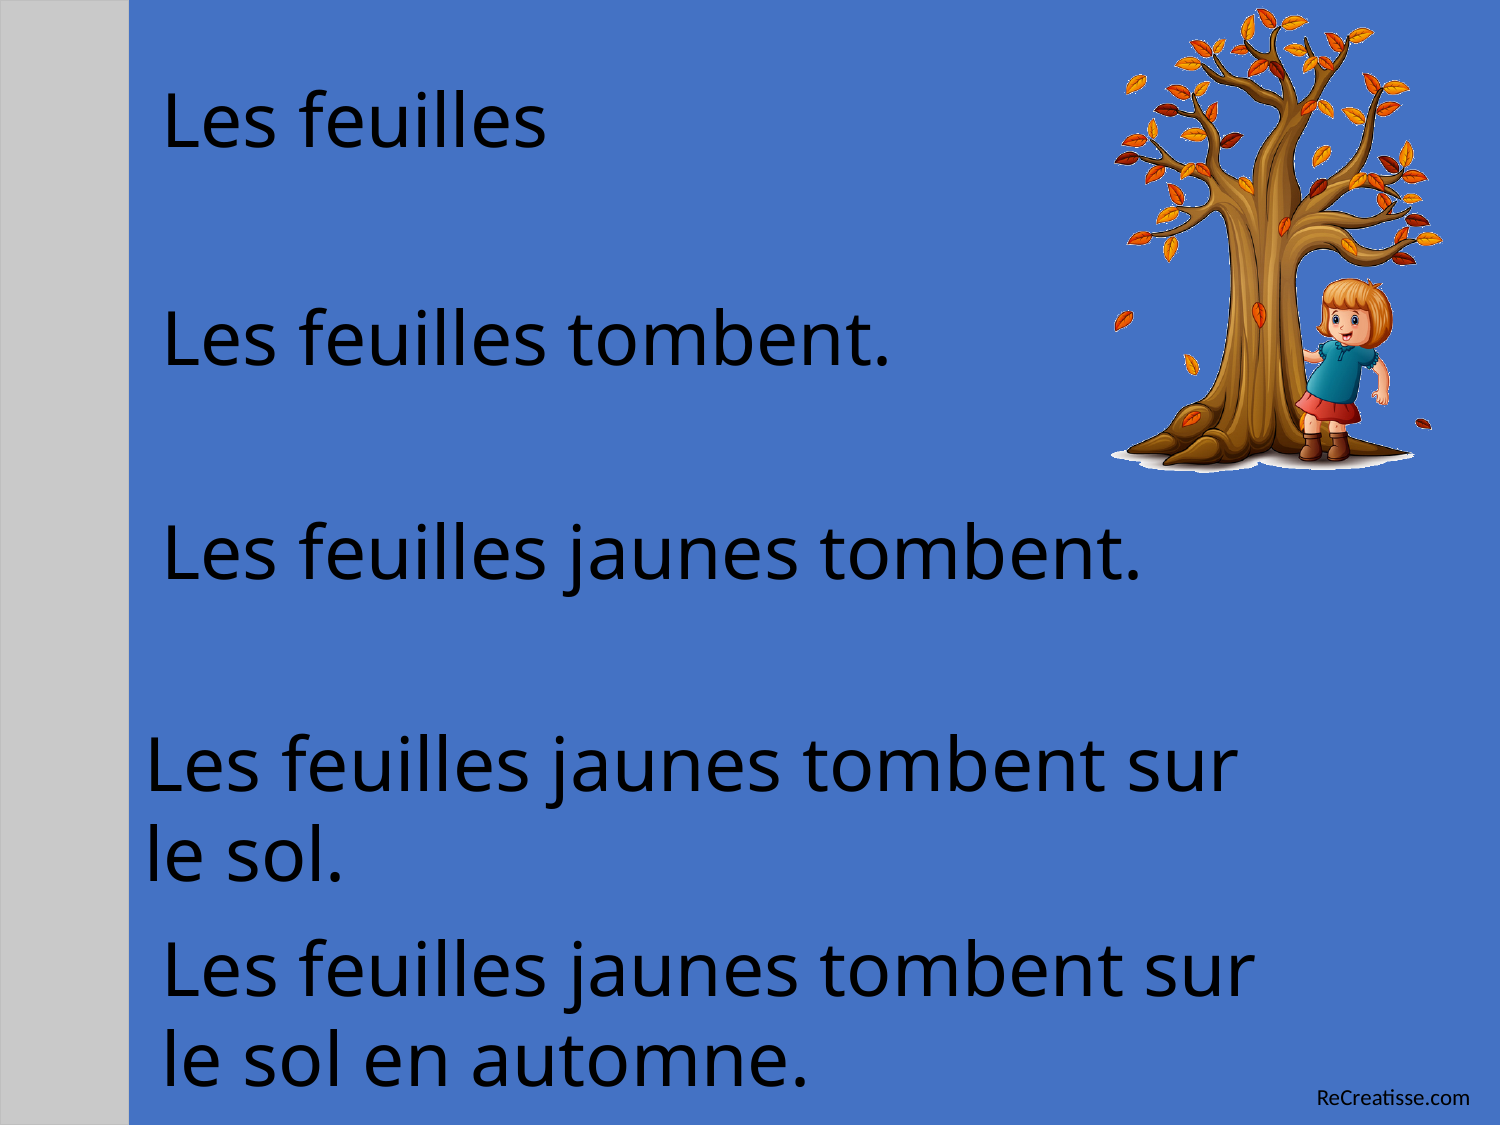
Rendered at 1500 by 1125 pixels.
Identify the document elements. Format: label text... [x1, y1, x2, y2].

text_box Les feuilles jaunes tombent sur le sol en automne. [147, 914, 1272, 1109]
text_box Les feuilles tombent. [147, 283, 908, 388]
text_box Les feuilles jaunes tombent. [147, 497, 1159, 602]
text_box [0, 0, 129, 1125]
table_cell [129, 675, 1500, 900]
table_cell [129, 225, 1065, 450]
table_cell [129, 900, 1500, 1125]
table_cell [1483, 225, 1500, 450]
text_box Les feuilles jaunes tombent sur le sol. [129, 709, 1255, 904]
table_header [129, 0, 1065, 225]
table_header [1483, 0, 1500, 225]
text_box Les feuilles [147, 65, 564, 170]
text_box ReCreatisse.com [1302, 1075, 1486, 1118]
table_cell [129, 450, 1500, 675]
picture [1065, 0, 1483, 480]
